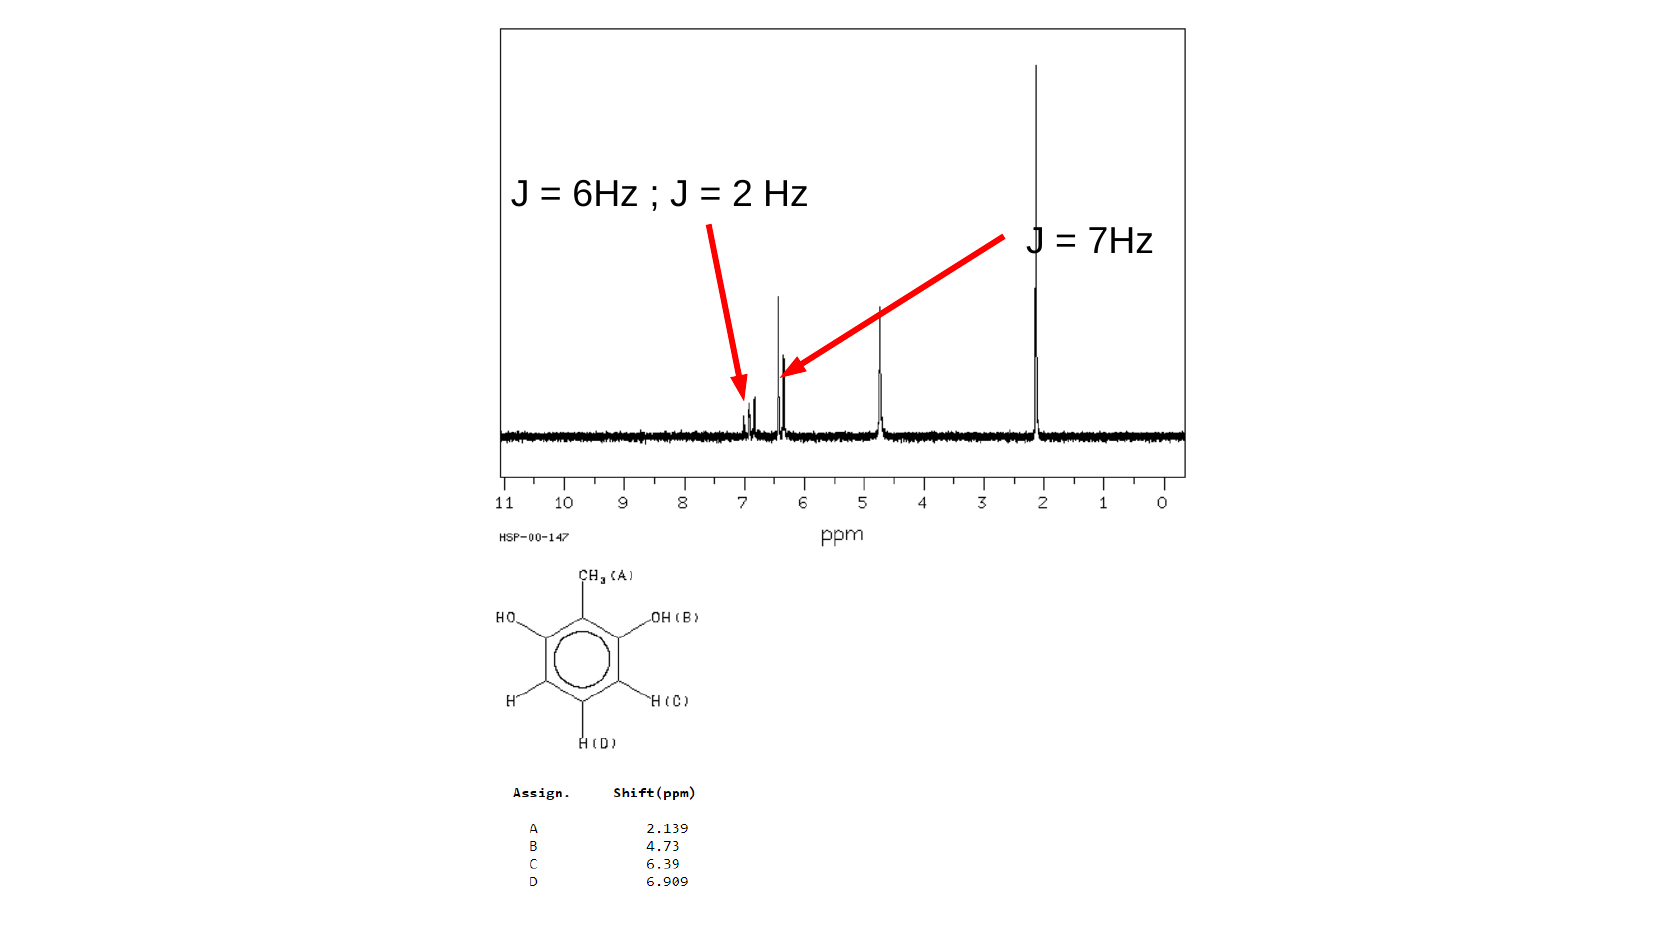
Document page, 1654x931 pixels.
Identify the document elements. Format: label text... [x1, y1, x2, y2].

text_box J = 6Hz ; J = 2 Hz [496, 165, 835, 223]
picture [472, 26, 1213, 898]
text_box J = 7Hz [1011, 212, 1170, 270]
